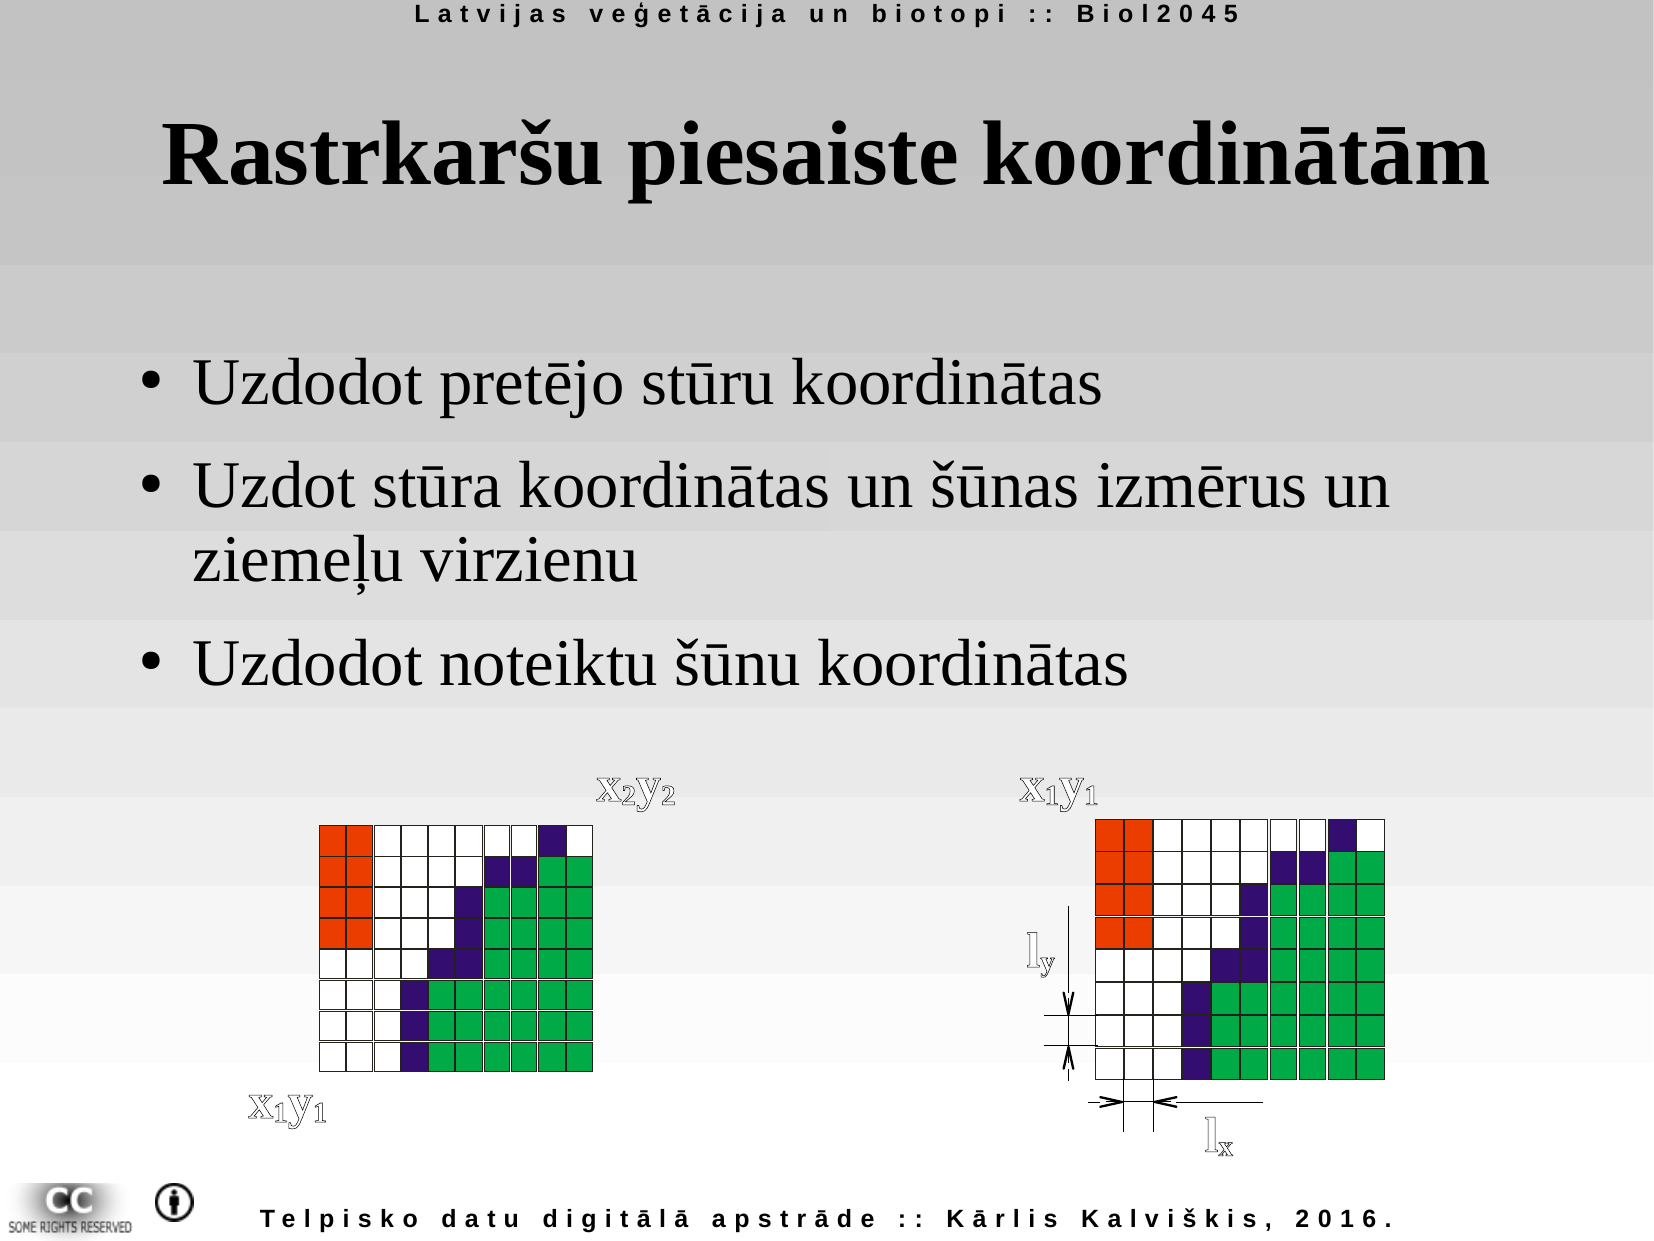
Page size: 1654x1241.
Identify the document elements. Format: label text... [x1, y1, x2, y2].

text_box [1125, 852, 1152, 883]
text_box [567, 826, 592, 856]
text_box [429, 826, 454, 856]
text_box [429, 888, 454, 917]
text_box [429, 981, 454, 1009]
text_box [567, 888, 592, 917]
text_box [429, 919, 454, 948]
text_box [539, 950, 565, 978]
text_box [347, 857, 372, 886]
text_box [1329, 1049, 1355, 1079]
text_box [456, 826, 482, 856]
text_box [1300, 950, 1325, 981]
text_box [1096, 820, 1123, 851]
text_box [1183, 950, 1210, 981]
text_box [347, 981, 372, 1009]
text_box [539, 919, 565, 948]
text_box [539, 888, 565, 917]
text_box [1271, 918, 1296, 948]
text_box [1183, 983, 1210, 1014]
text_box [320, 857, 345, 886]
text_box [320, 1043, 345, 1071]
text_box [1300, 983, 1325, 1014]
text_box [567, 950, 592, 978]
text_box [1329, 852, 1355, 883]
text_box [485, 826, 509, 856]
text_box [539, 857, 565, 886]
text_box [320, 888, 345, 917]
picture [0, 0, 1654, 1241]
text_box [567, 981, 592, 1009]
text_box [1357, 918, 1384, 948]
text_box [456, 888, 482, 917]
text_box [512, 1043, 536, 1071]
text_box [456, 919, 482, 948]
text_box [1271, 983, 1296, 1014]
text_box [320, 950, 345, 978]
text_box [1096, 885, 1123, 915]
text_box [1212, 983, 1239, 1014]
text_box [429, 1043, 454, 1071]
text_box [1183, 885, 1210, 915]
text_box [567, 1012, 592, 1040]
text_box [402, 826, 427, 856]
text_box [1125, 820, 1152, 851]
text_box [456, 1043, 482, 1071]
text_box [347, 826, 372, 856]
text_box [375, 919, 400, 948]
text_box [512, 1012, 536, 1040]
text_box [1357, 820, 1384, 851]
text_box [1096, 983, 1123, 1014]
text_box [1183, 918, 1210, 948]
text_box [1125, 918, 1152, 948]
text_box [1096, 918, 1123, 948]
text_box [1183, 1049, 1210, 1079]
text_box [320, 981, 345, 1009]
text_box [1271, 1049, 1296, 1079]
text_box [512, 981, 536, 1009]
text_box [375, 888, 400, 917]
text_box [402, 1043, 427, 1071]
text_box [539, 826, 565, 856]
text_box [347, 919, 372, 948]
text_box [1154, 983, 1181, 1014]
text_box [1212, 1016, 1239, 1046]
text_box [512, 826, 536, 856]
text_box [1271, 885, 1296, 915]
text_box [1271, 820, 1296, 851]
text_box x1y1 [1019, 756, 1099, 829]
text_box [1300, 820, 1325, 851]
text_box [1125, 1016, 1152, 1046]
text_box [567, 857, 592, 886]
text_box [375, 950, 400, 978]
text_box [402, 857, 427, 886]
text_box [1241, 820, 1267, 851]
text_box [375, 1012, 400, 1040]
text_box [375, 981, 400, 1009]
text_box [375, 826, 400, 856]
text_box lx [1204, 1107, 1234, 1180]
text_box [1212, 918, 1239, 948]
text_box [1357, 950, 1384, 981]
text_box [1154, 820, 1181, 851]
text_box [1241, 1016, 1267, 1046]
text_box [512, 888, 536, 917]
text_box [1271, 852, 1296, 883]
text_box [1271, 1016, 1296, 1046]
text_box [1300, 885, 1325, 915]
text_box [1096, 1049, 1123, 1079]
text_box [1300, 1016, 1325, 1046]
text_box [1357, 1049, 1384, 1079]
text_box [402, 1012, 427, 1040]
text_box [1183, 852, 1210, 883]
text_box [402, 888, 427, 917]
text_box [1357, 983, 1384, 1014]
text_box [512, 919, 536, 948]
text_box [429, 950, 454, 978]
list Uzdodot pretējo stūru koordinātas Uzdot stūra koordinātas un šūnas izmērus un ziemeļu virzienu Uzdodot noteiktu šūnu koordinātas [121, 344, 1534, 1127]
text_box [1154, 1049, 1181, 1079]
text_box [1241, 1049, 1267, 1079]
text_box [1096, 950, 1123, 981]
text_box [375, 857, 400, 886]
text_box [1300, 1049, 1325, 1079]
text_box [485, 1012, 509, 1040]
text_box [402, 981, 427, 1009]
text_box [1271, 950, 1296, 981]
text_box [1241, 885, 1267, 915]
text_box [567, 1043, 592, 1071]
text_box [539, 981, 565, 1009]
text_box [1125, 950, 1152, 981]
text_box [429, 857, 454, 886]
text_box [1154, 1016, 1181, 1046]
text_box [1125, 1049, 1152, 1079]
text_box [1241, 983, 1267, 1014]
text_box [1357, 1016, 1384, 1046]
text_box [512, 950, 536, 978]
text_box [456, 950, 482, 978]
text_box [485, 919, 509, 948]
text_box [320, 1012, 345, 1040]
text_box [539, 1043, 565, 1071]
text_box [1096, 852, 1123, 883]
text_box [1183, 1016, 1210, 1046]
text_box [1329, 950, 1355, 981]
text_box [1183, 820, 1210, 851]
text_box [1212, 885, 1239, 915]
text_box [347, 1012, 372, 1040]
text_box x2y2 [596, 756, 676, 829]
text_box [1154, 918, 1181, 948]
text_box [1212, 820, 1239, 851]
text_box [347, 888, 372, 917]
text_box [485, 1043, 509, 1071]
text_box [347, 950, 372, 978]
text_box [1212, 852, 1239, 883]
text_box [456, 981, 482, 1009]
text_box [1329, 885, 1355, 915]
text_box [1154, 852, 1181, 883]
text_box [485, 950, 509, 978]
text_box [1154, 885, 1181, 915]
text_box ly [1026, 922, 1056, 995]
text_box [1329, 983, 1355, 1014]
text_box [320, 826, 345, 856]
text_box [1357, 852, 1384, 883]
text_box [1241, 852, 1267, 883]
text_box [456, 1012, 482, 1040]
text_box [1300, 852, 1325, 883]
text_box [539, 1012, 565, 1040]
text_box [375, 1043, 400, 1071]
text_box x1y1 [248, 1073, 328, 1146]
text_box [456, 857, 482, 886]
text_box [320, 919, 345, 948]
text_box [1125, 885, 1152, 915]
text_box [1096, 1016, 1123, 1046]
text_box [1212, 1049, 1239, 1079]
text_box [402, 950, 427, 978]
text_box [1212, 950, 1239, 981]
text_box [429, 1012, 454, 1040]
text_box [485, 981, 509, 1009]
text_box [1125, 983, 1152, 1014]
text_box [485, 857, 509, 886]
text_box [567, 919, 592, 948]
text_box [1329, 820, 1355, 851]
text_box [485, 888, 509, 917]
text_box [347, 1043, 372, 1071]
text_box [1154, 950, 1181, 981]
title Rastrkaršu piesaiste koordinātām [121, 102, 1534, 311]
text_box [1357, 885, 1384, 915]
text_box [512, 857, 536, 886]
text_box [1329, 1016, 1355, 1046]
text_box [1300, 918, 1325, 948]
text_box [1329, 918, 1355, 948]
text_box [1241, 950, 1267, 981]
text_box [402, 919, 427, 948]
text_box [1241, 918, 1267, 948]
